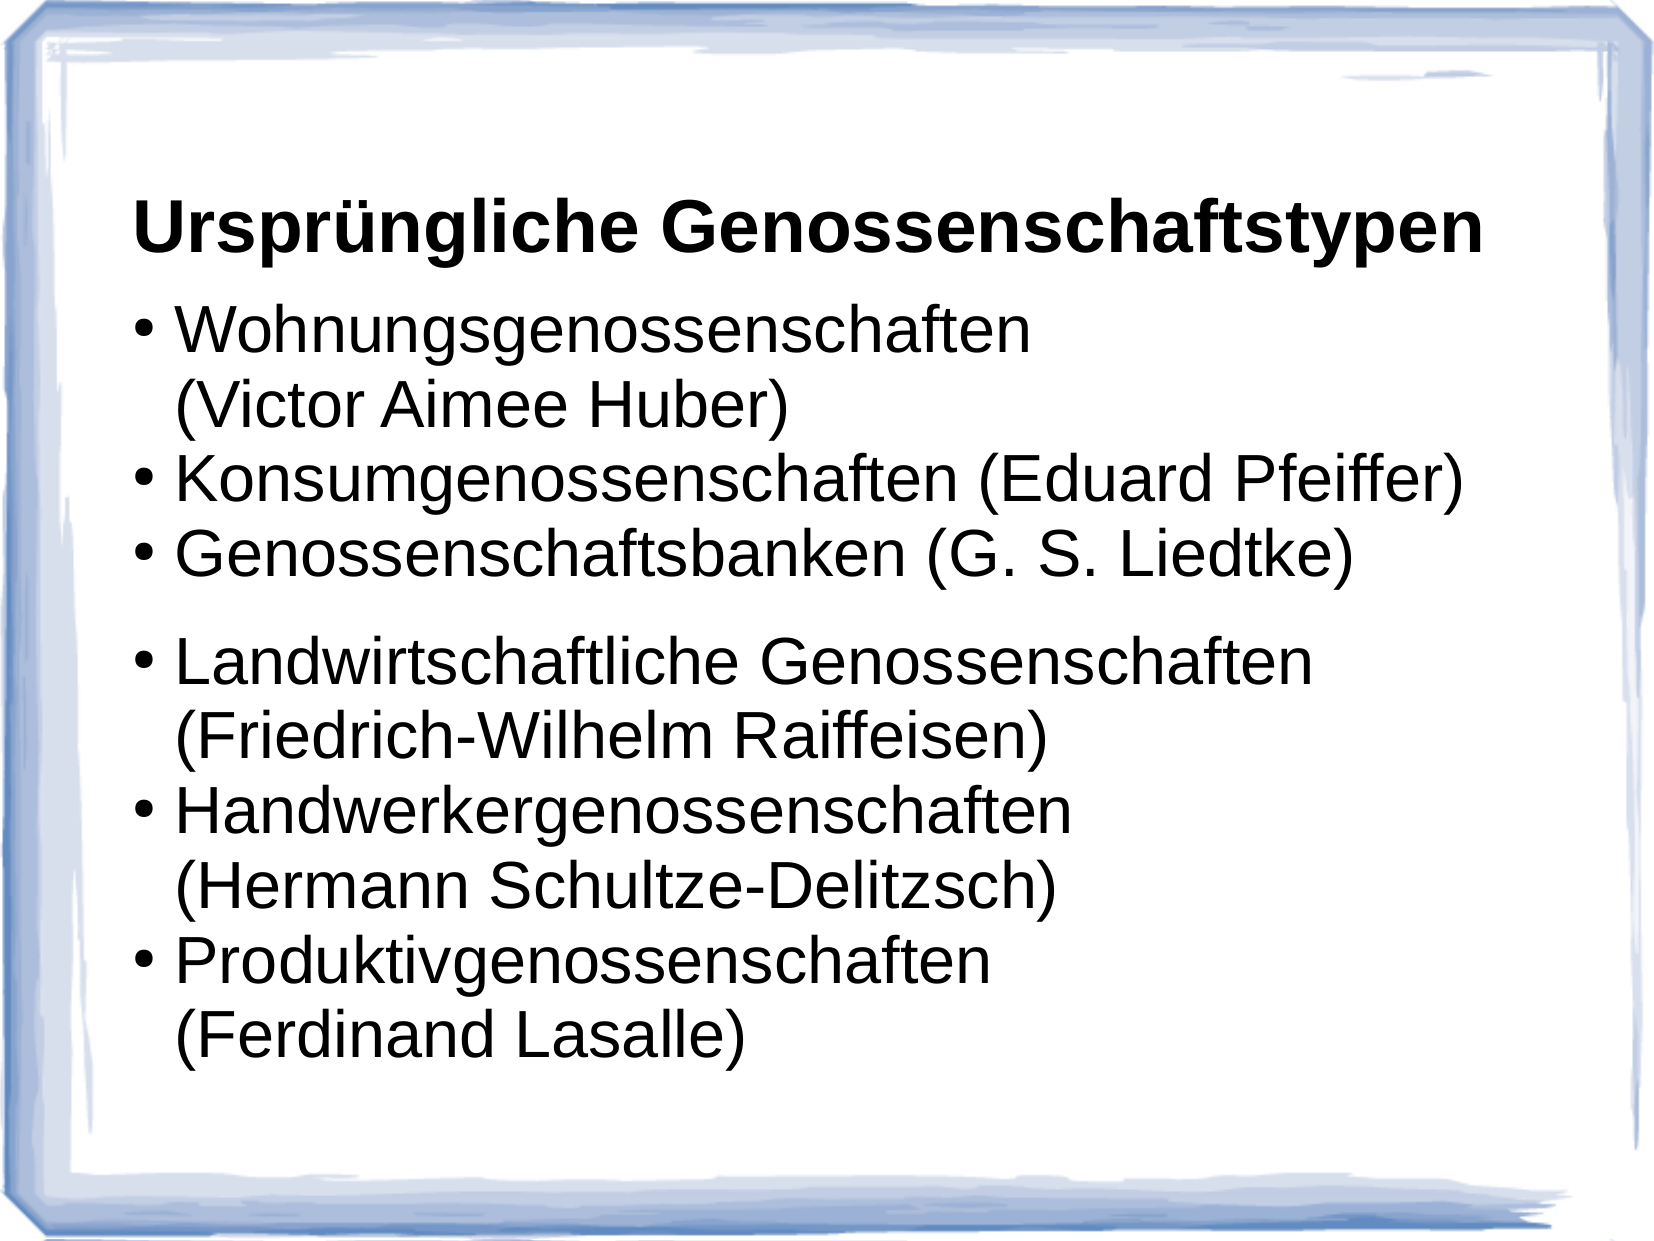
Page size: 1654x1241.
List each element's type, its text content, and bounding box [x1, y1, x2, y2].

text_box Ursprüngliche Genossenschaftstypen Wohnungsgenossenschaften (Victor Aimee Huber) Konsumgenossenschaften (Eduard Pfeiffer) Genossenschaftsbanken (G. S. Liedtke) Landwirtschaftliche Genossenschaften (Friedrich-Wilhelm Raiffeisen) Handwerkergenossenschaften (Hermann Schultze-Delitzsch) Produktivgenossenschaften (Ferdinand Lasalle) [117, 177, 1589, 1080]
picture [0, 0, 1654, 1241]
